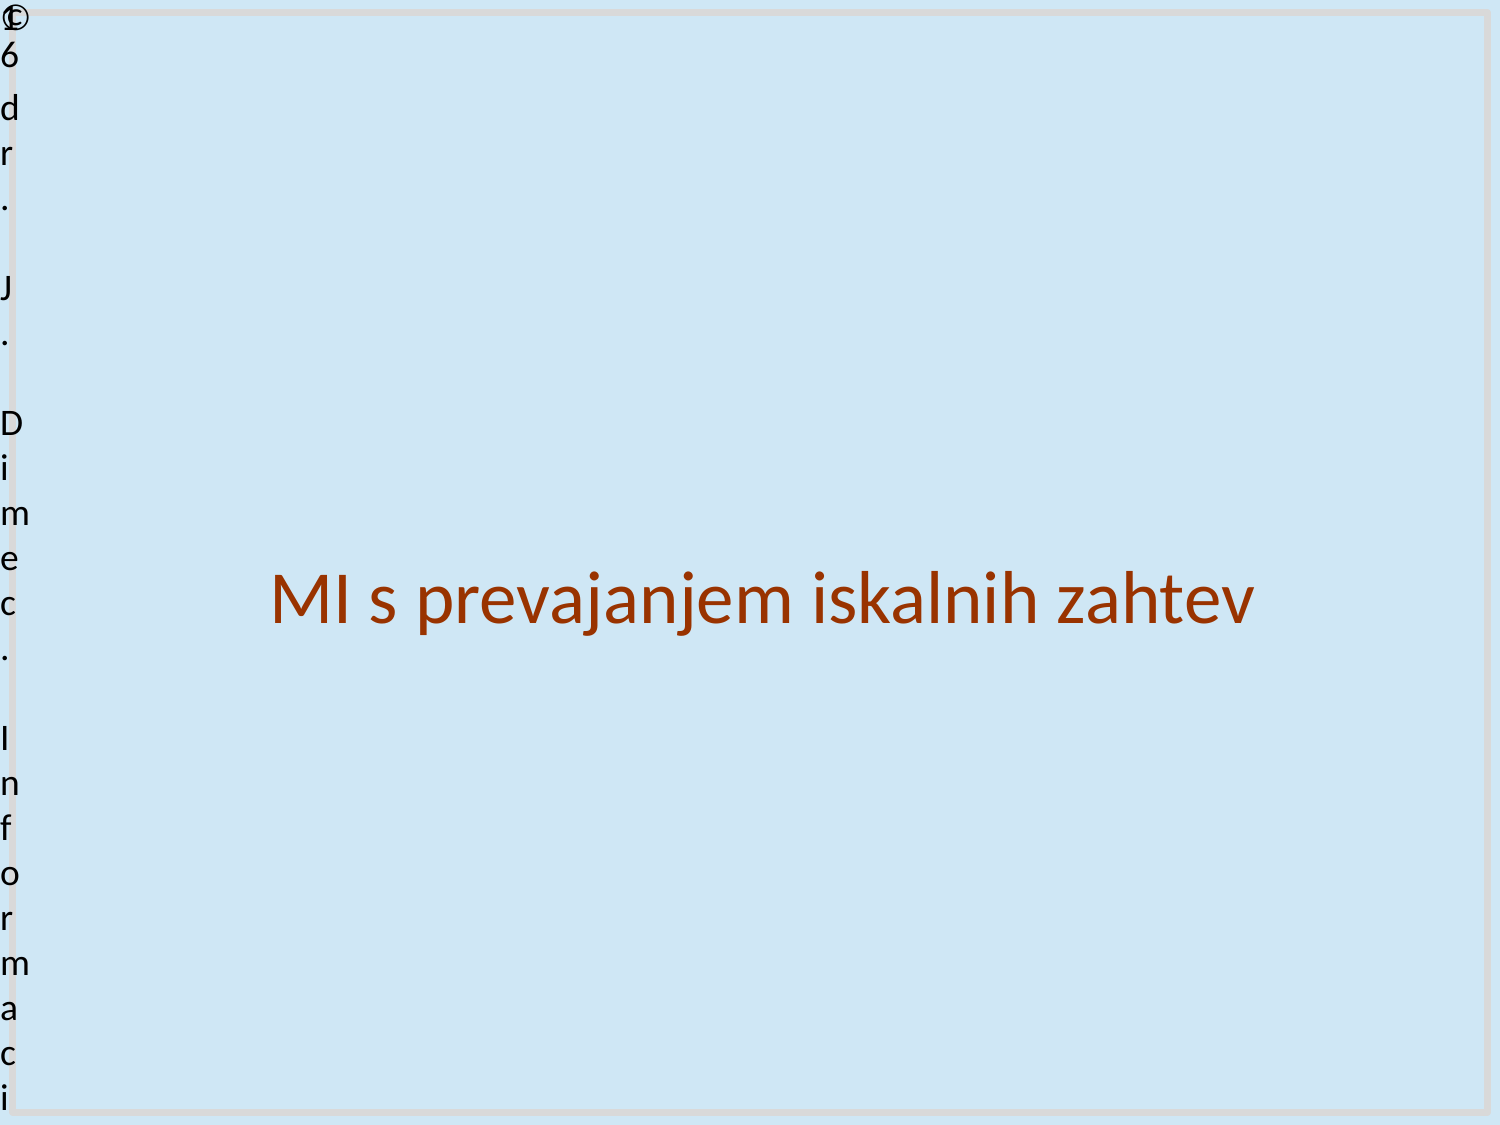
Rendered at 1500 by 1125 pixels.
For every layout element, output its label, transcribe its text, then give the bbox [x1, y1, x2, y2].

title MI s prevajanjem iskalnih zahtev [125, 500, 1400, 688]
